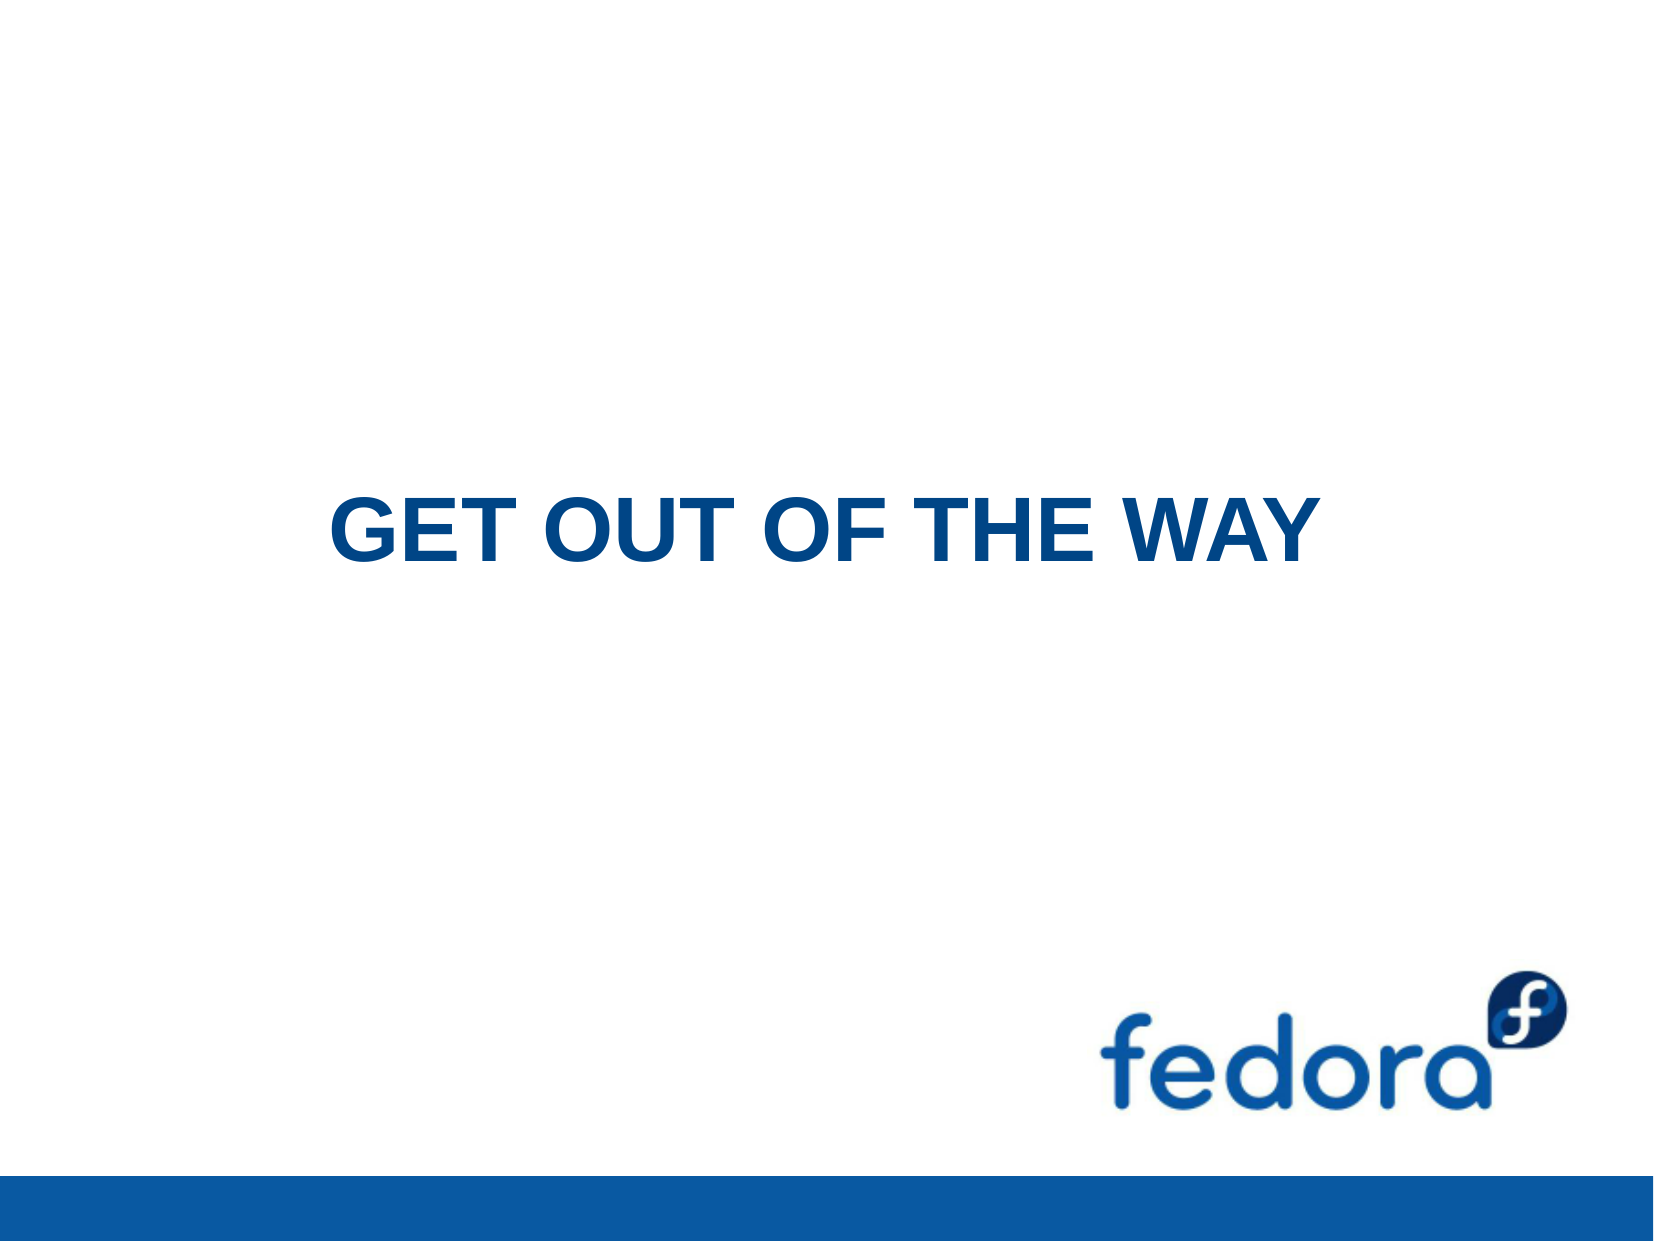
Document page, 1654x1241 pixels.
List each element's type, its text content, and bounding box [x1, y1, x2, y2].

picture [0, 1176, 1654, 1241]
picture [1087, 959, 1576, 1125]
subtitle GET OUT OF THE WAY [82, 56, 1571, 1102]
